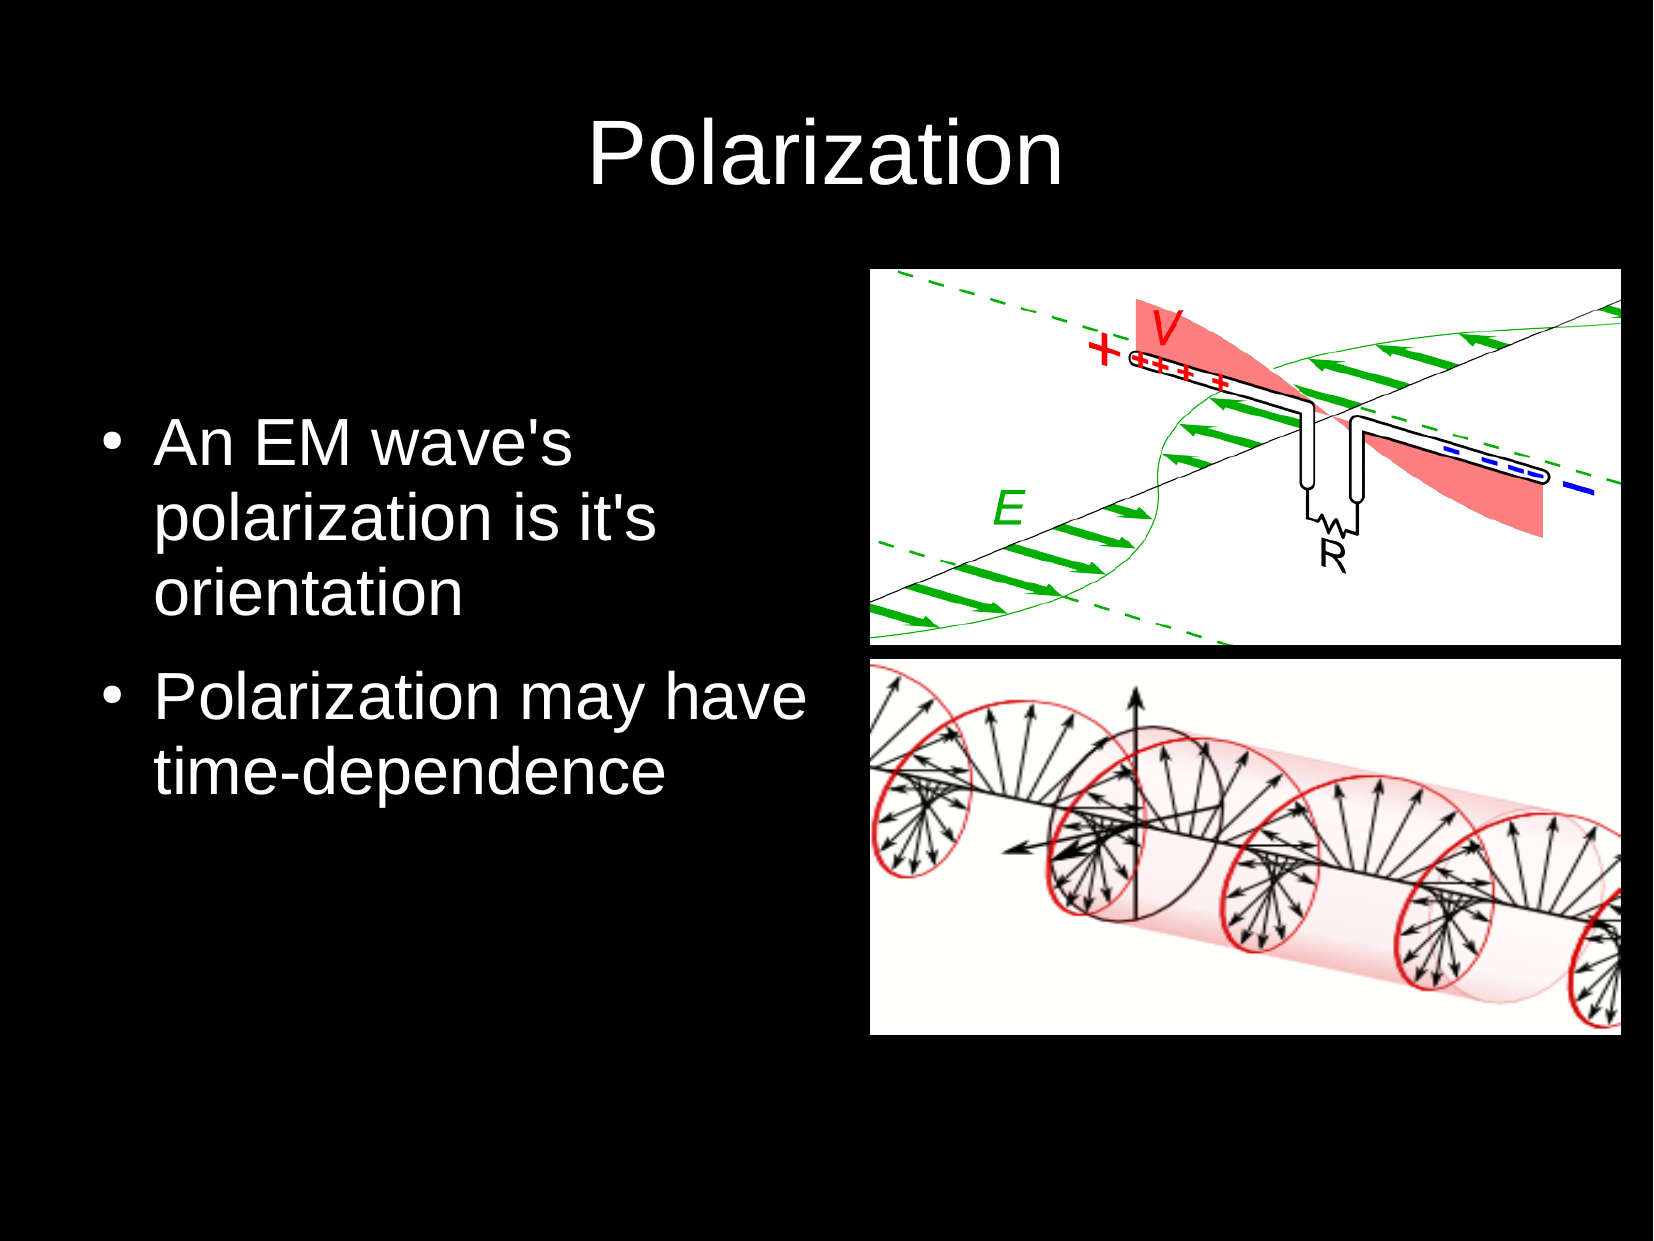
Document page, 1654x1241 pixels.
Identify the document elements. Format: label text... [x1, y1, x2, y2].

picture [870, 269, 1621, 646]
list An EM wave's polarization is it's orientation Polarization may have time-dependence [82, 405, 826, 836]
picture [870, 659, 1621, 1036]
title Polarization [82, 49, 1571, 257]
